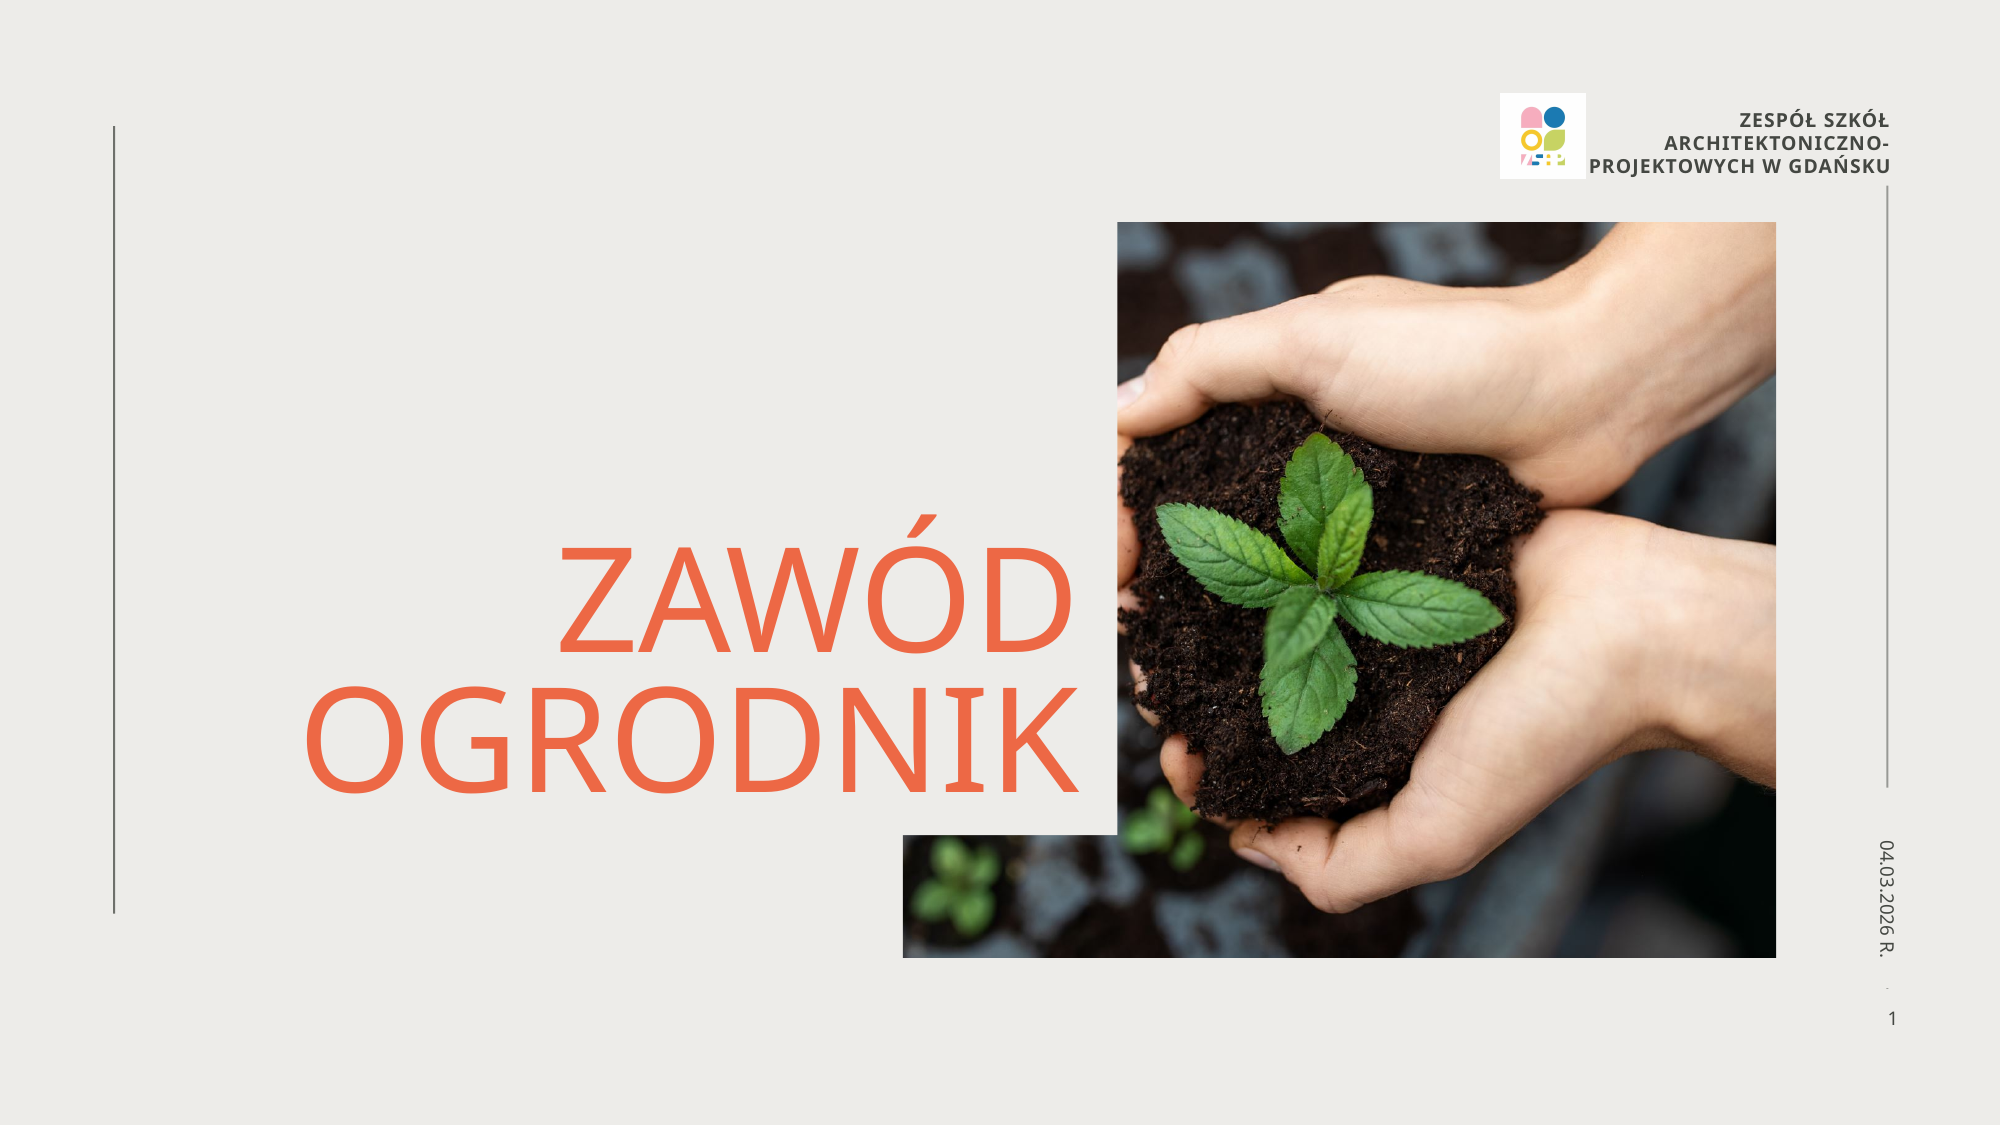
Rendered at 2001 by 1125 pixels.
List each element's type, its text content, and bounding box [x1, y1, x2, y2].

picture [1500, 93, 1586, 179]
footer Zespół Szkół Architektoniczno-Projektowych w Gdańsku [1566, 100, 1906, 186]
picture [902, 222, 1777, 958]
slide_number 12 [1837, 989, 1914, 1049]
slide_number 04.03.2026 r. [1858, 787, 1918, 989]
title zawód ogrodnik [150, 136, 1118, 836]
